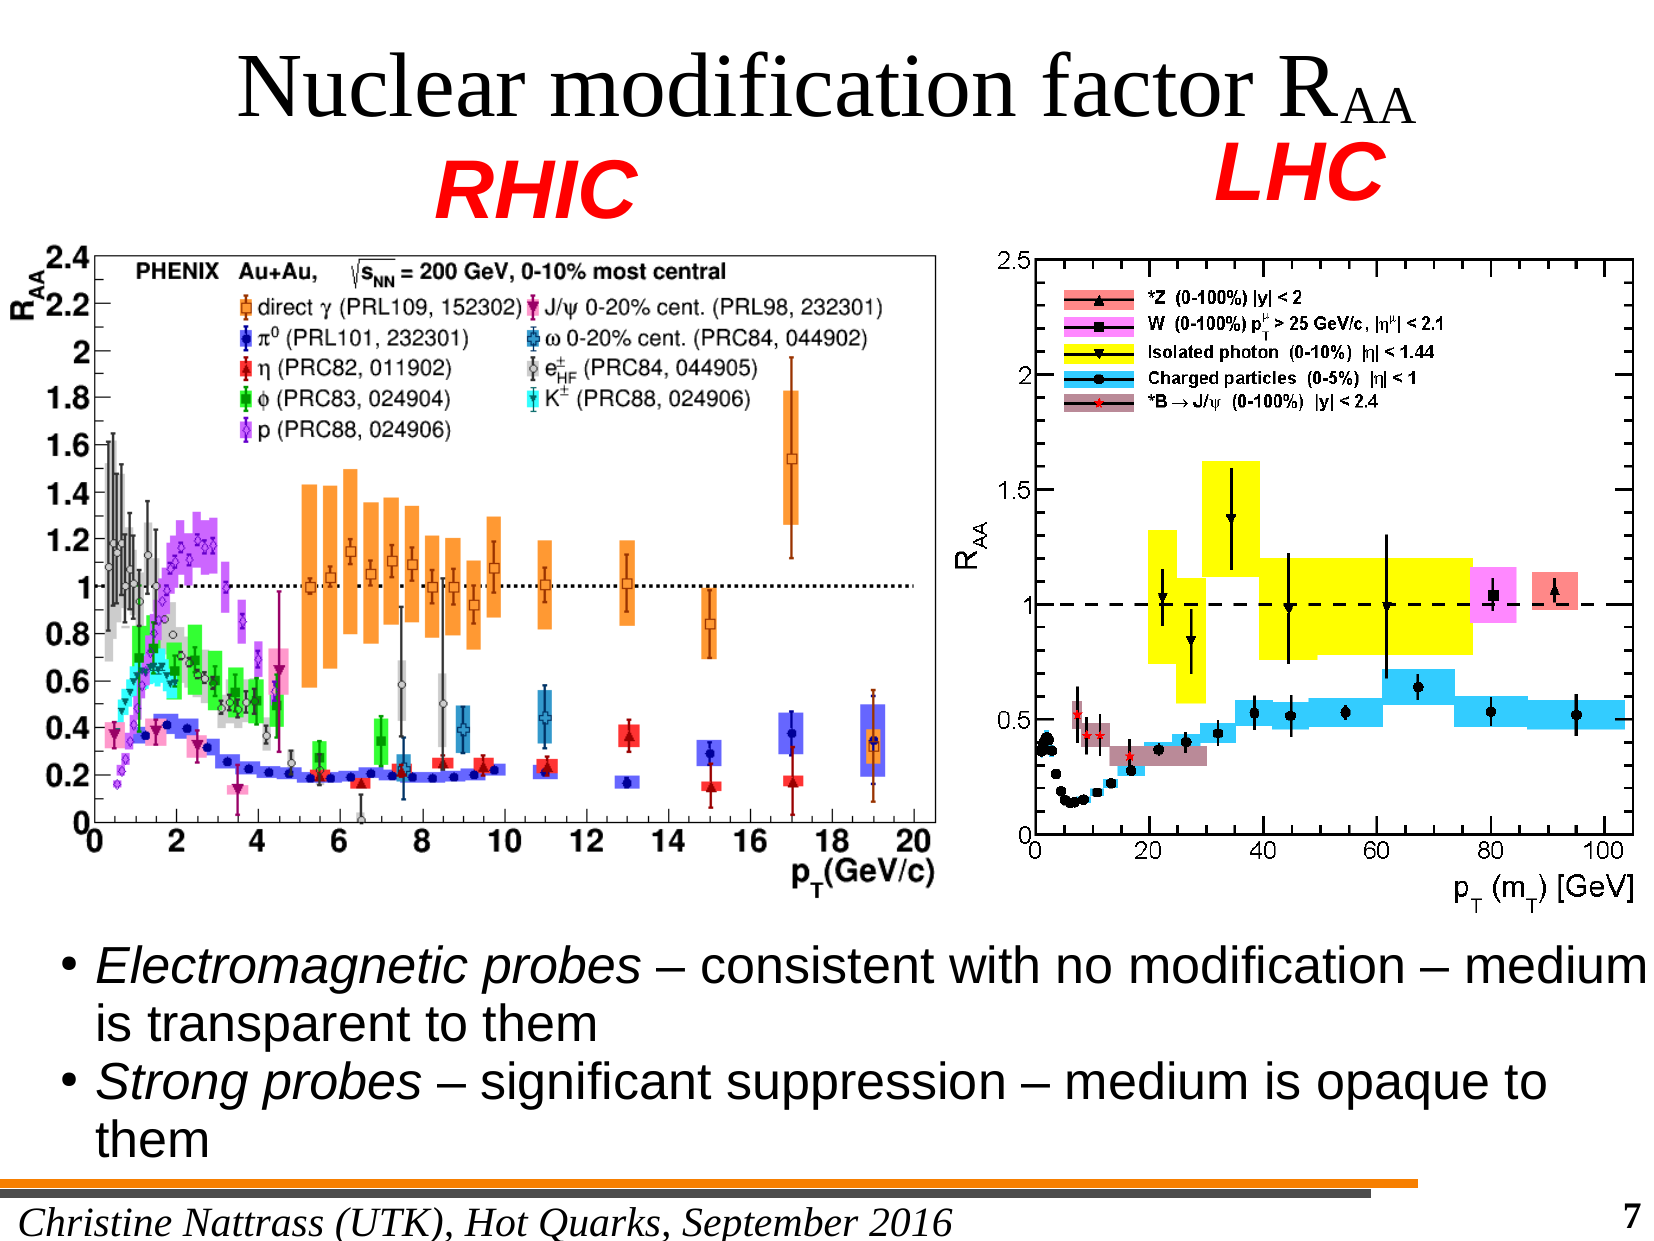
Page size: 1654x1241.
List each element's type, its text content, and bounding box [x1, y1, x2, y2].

text_box RHIC [420, 135, 721, 222]
title Nuclear modification factor RAA [82, 18, 1571, 152]
text_box Electromagnetic probes – consistent with no modification – medium is transparent to them Strong probes – significant suppression – medium is opaque to them [45, 928, 1654, 1178]
picture [10, 222, 1654, 916]
text_box LHC [1200, 118, 1501, 227]
